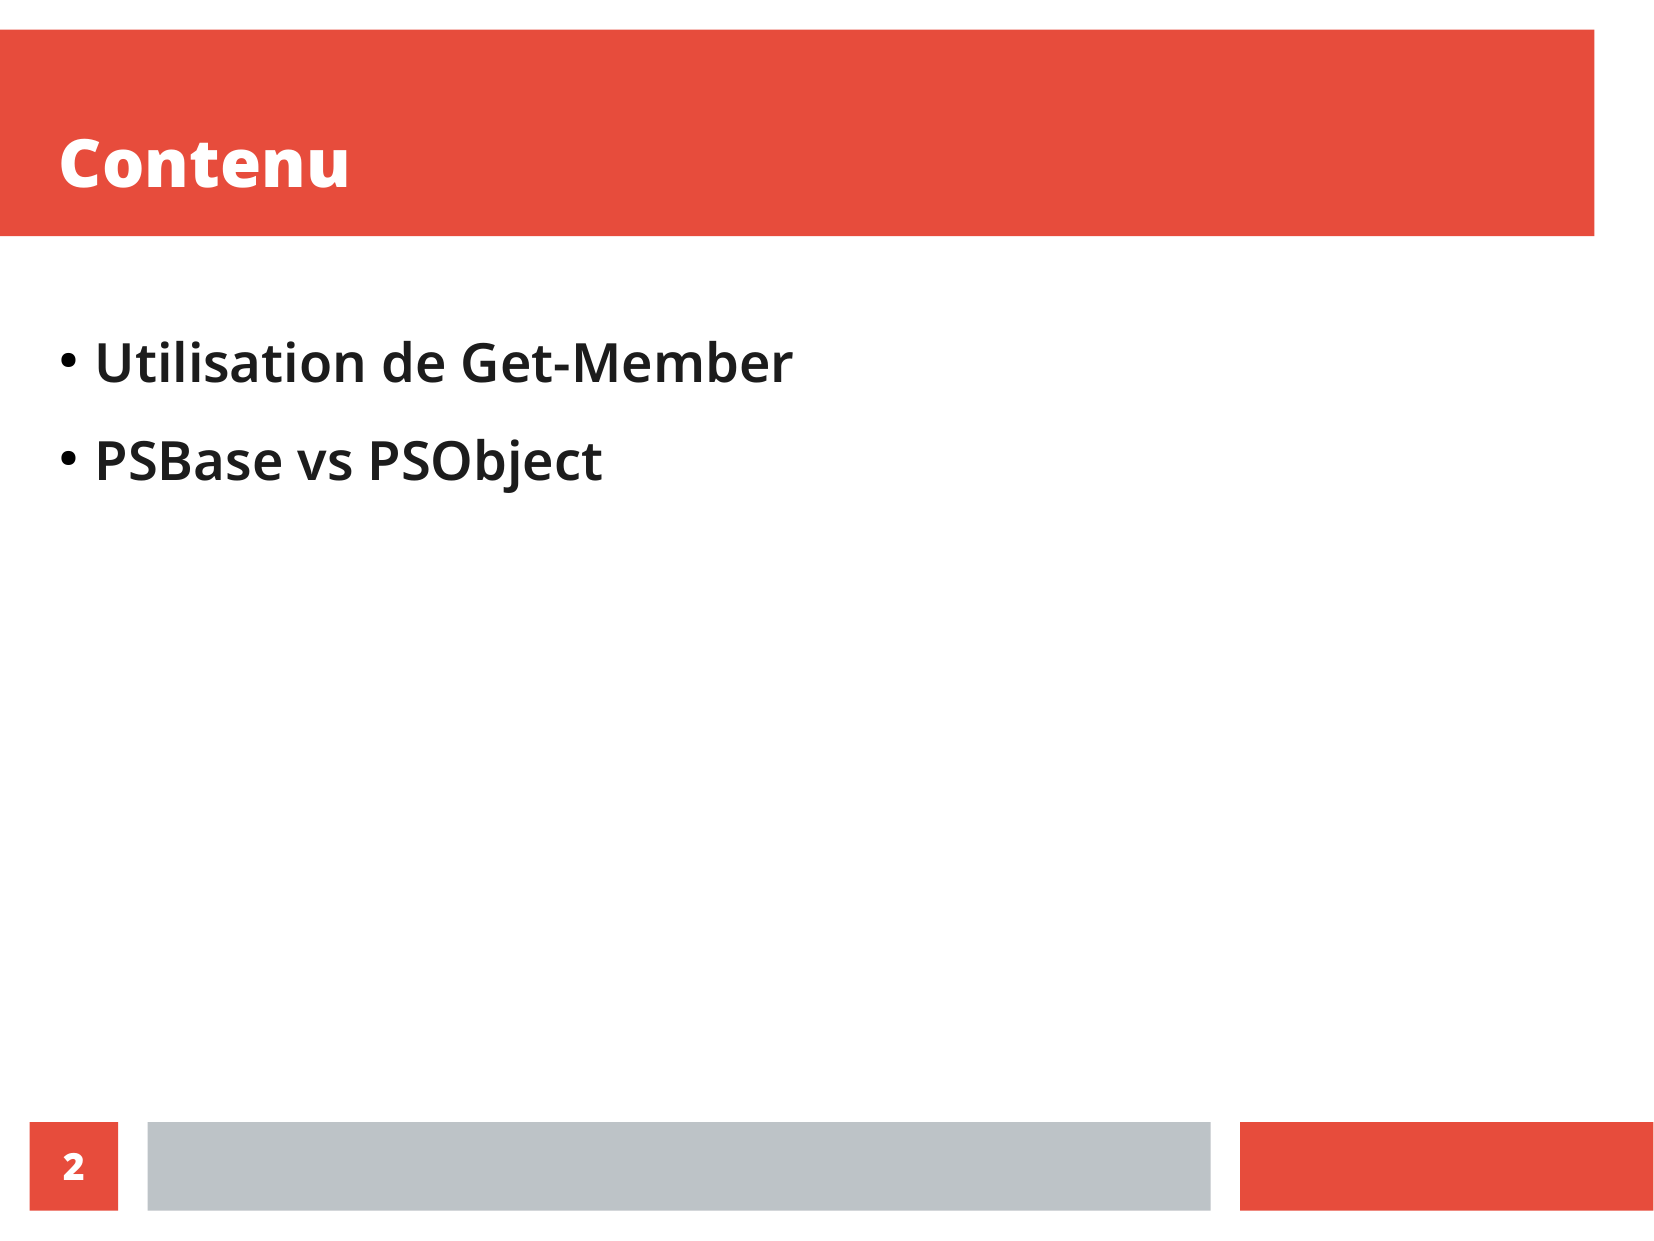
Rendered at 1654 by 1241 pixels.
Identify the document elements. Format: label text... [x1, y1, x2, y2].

title Contenu [59, 59, 1595, 207]
list Utilisation de Get-Member PSBase vs PSObject [59, 324, 1565, 1093]
